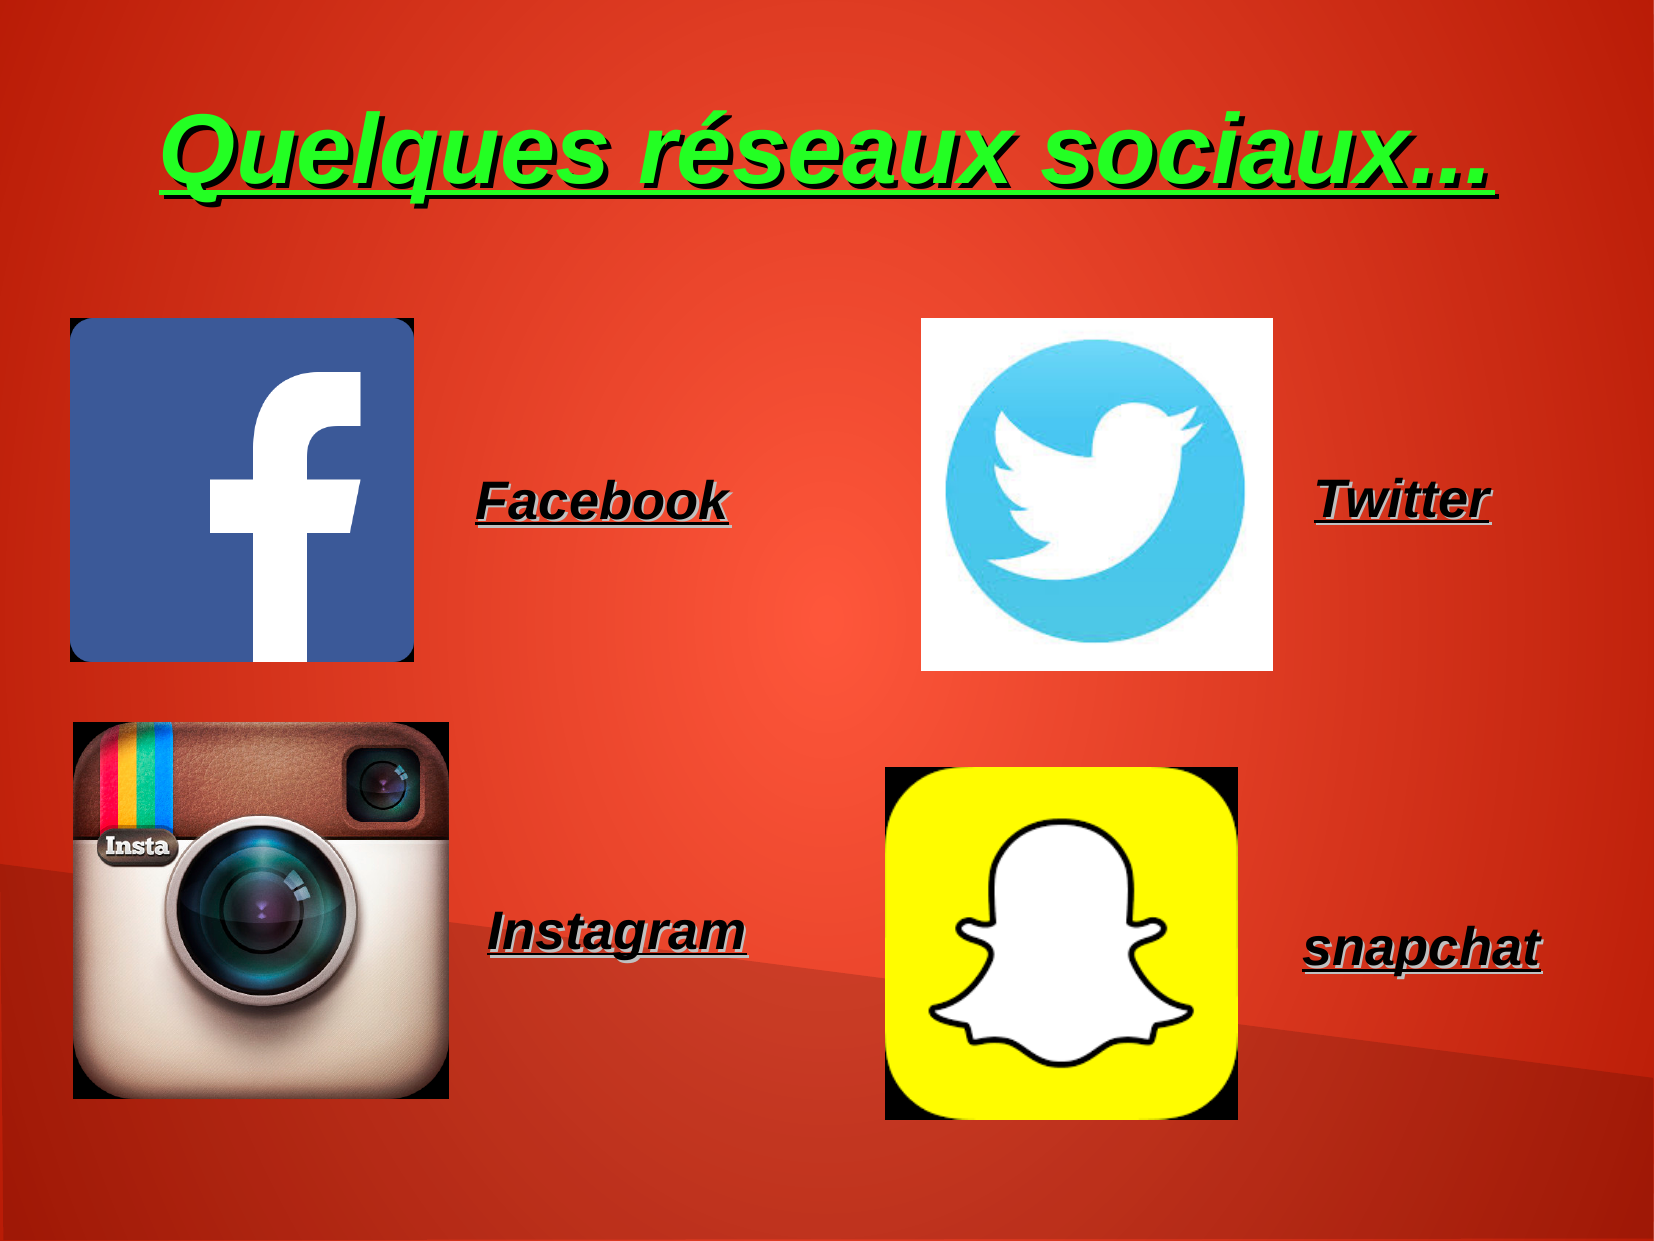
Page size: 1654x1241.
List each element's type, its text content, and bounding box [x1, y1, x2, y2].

picture [921, 318, 1273, 671]
text_box snapchat [1287, 909, 1583, 985]
picture [70, 318, 414, 662]
picture [73, 722, 449, 1099]
text_box Facebook [460, 462, 780, 539]
text_box Instagram [472, 893, 792, 969]
title Quelques réseaux sociaux... [82, 47, 1571, 252]
text_box Twitter [1299, 460, 1548, 536]
picture [885, 767, 1238, 1120]
